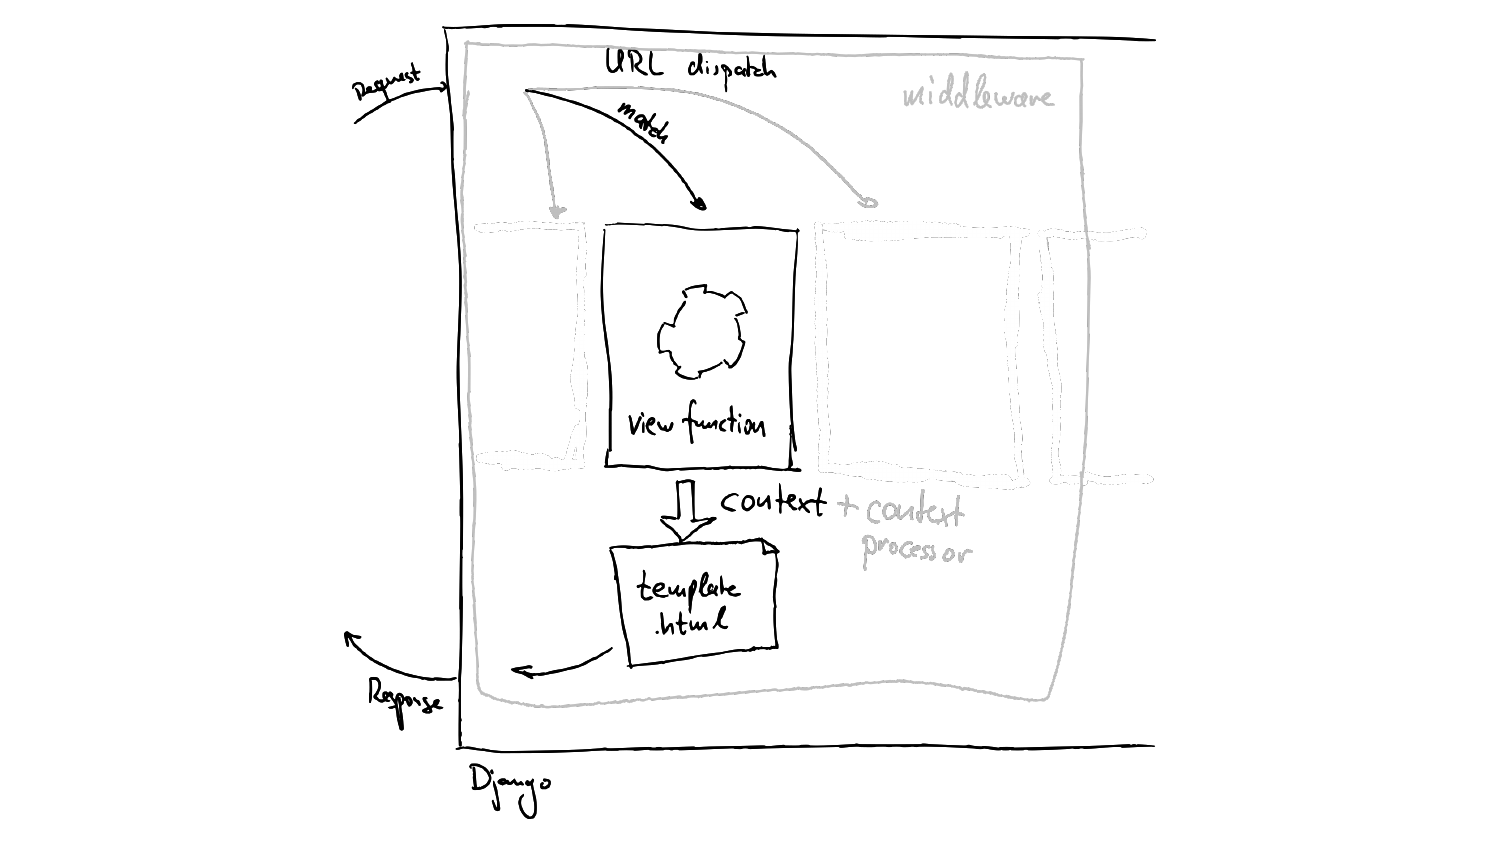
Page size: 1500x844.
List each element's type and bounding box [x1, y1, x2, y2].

picture [344, 24, 1156, 819]
